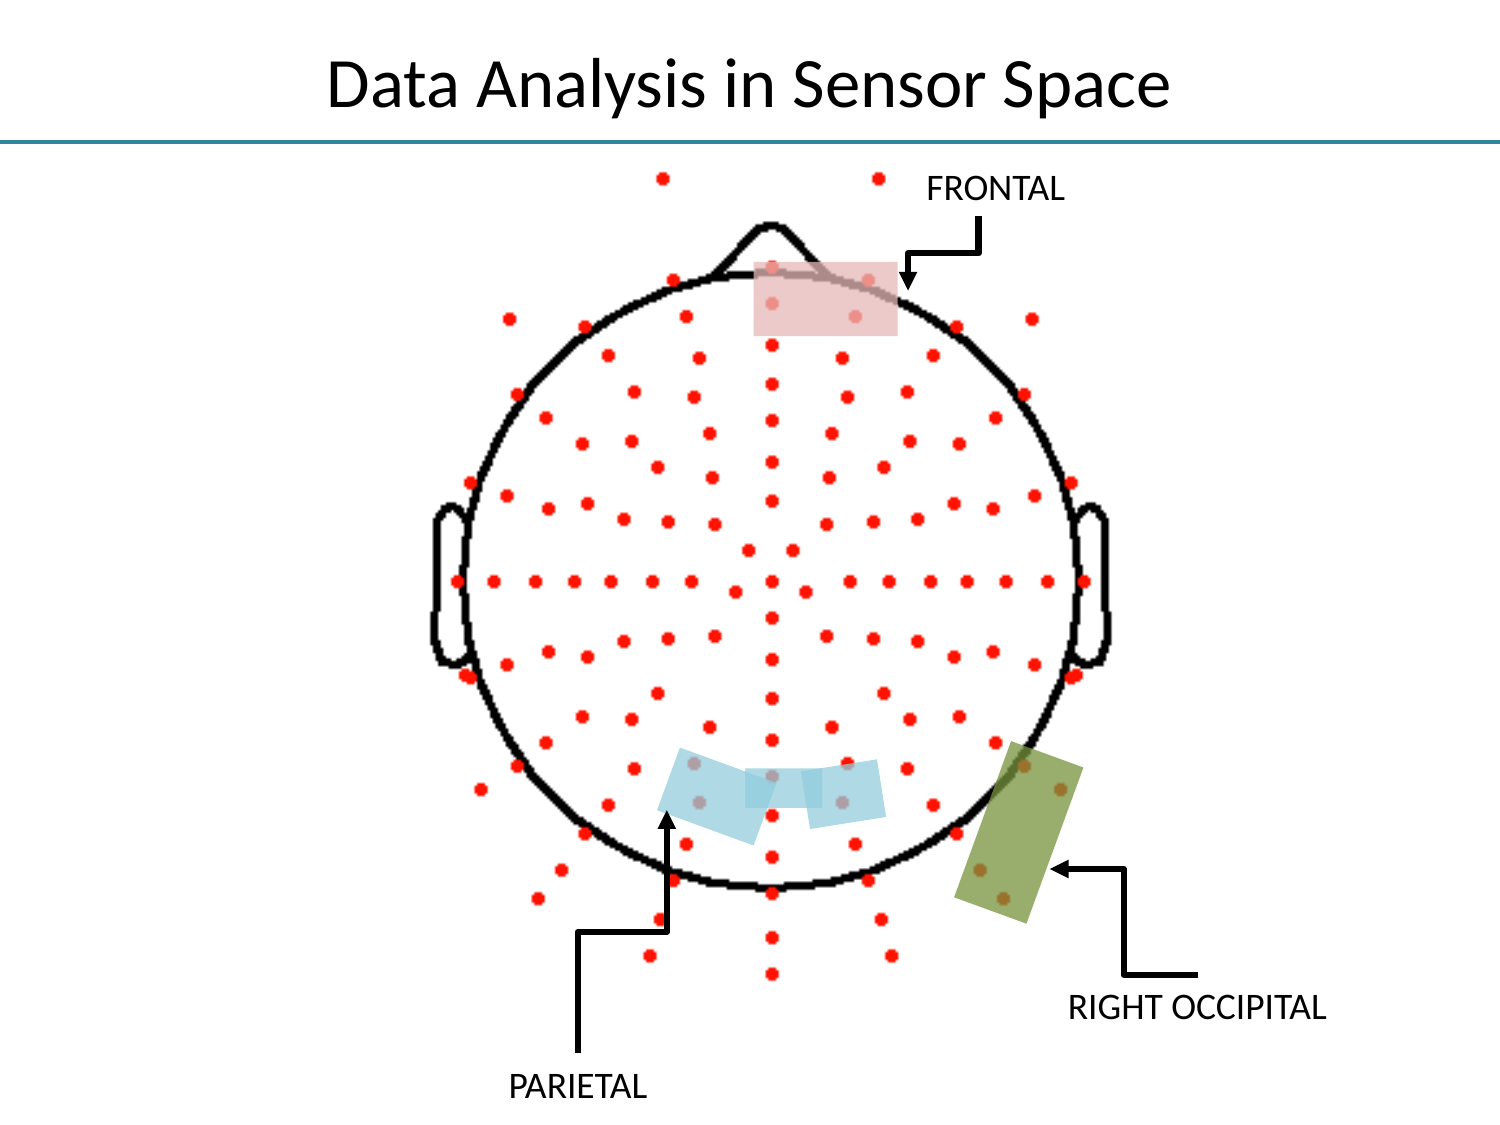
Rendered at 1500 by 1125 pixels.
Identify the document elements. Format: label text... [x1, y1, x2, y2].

text_box PARIETAL [493, 1053, 663, 1114]
text_box [954, 741, 1084, 924]
text_box FRONTAL [911, 155, 1081, 216]
text_box RIGHT OCCIPITAL [1053, 974, 1342, 1035]
text_box [657, 747, 887, 846]
picture [322, 155, 1185, 1024]
text_box [753, 261, 898, 337]
title Data Analysis in Sensor Space [75, 28, 1425, 142]
